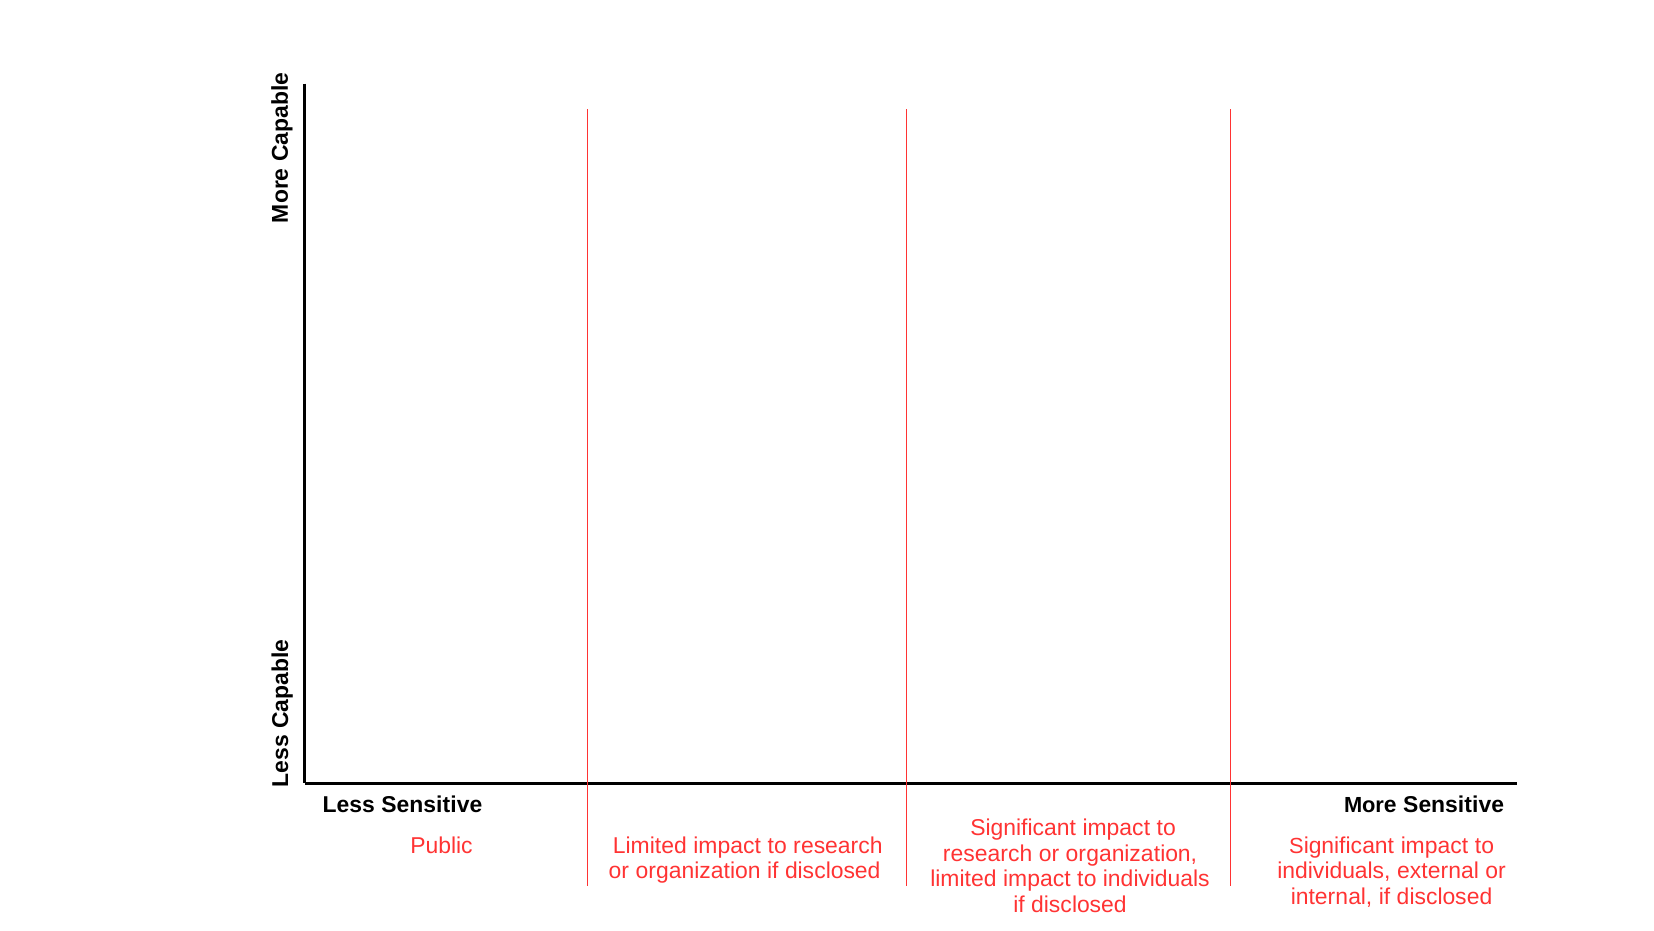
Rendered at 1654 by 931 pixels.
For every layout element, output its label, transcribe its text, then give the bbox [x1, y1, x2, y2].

text_box Limited impact to research or organization if disclosed [584, 825, 905, 917]
text_box Significant impact to research or organization, limited impact to individuals if disclosed [909, 807, 1231, 931]
text_box More Sensitive [1281, 784, 1567, 825]
text_box Significant impact to individuals, external or internal, if disclosed [1231, 825, 1556, 931]
text_box Public [289, 825, 588, 866]
text_box Less Sensitive [336, 784, 545, 825]
text_box Less Capable [259, 563, 336, 864]
text_box More Capable [259, 13, 326, 283]
